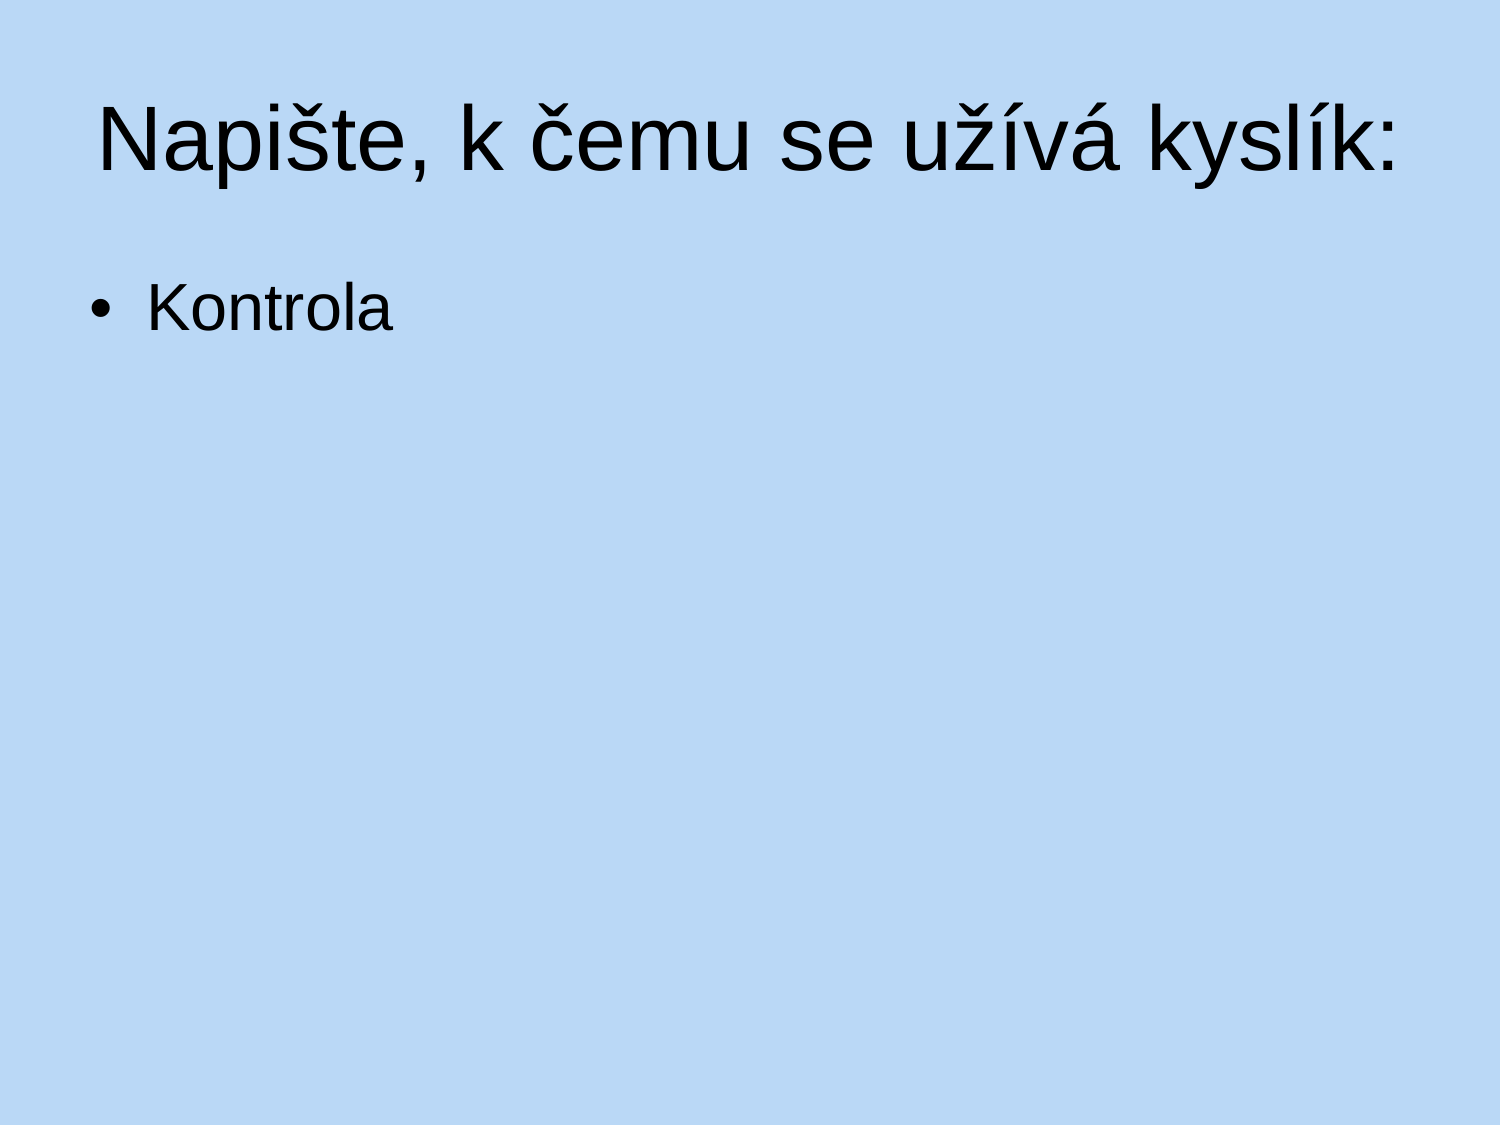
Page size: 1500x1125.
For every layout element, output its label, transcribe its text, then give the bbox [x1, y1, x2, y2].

title Napište, k čemu se užívá kyslík: [75, 45, 1426, 233]
list Kontrola svařování výroba surového železa a oceli dýchací přístroje čištění odpadních vod [75, 262, 1426, 1006]
